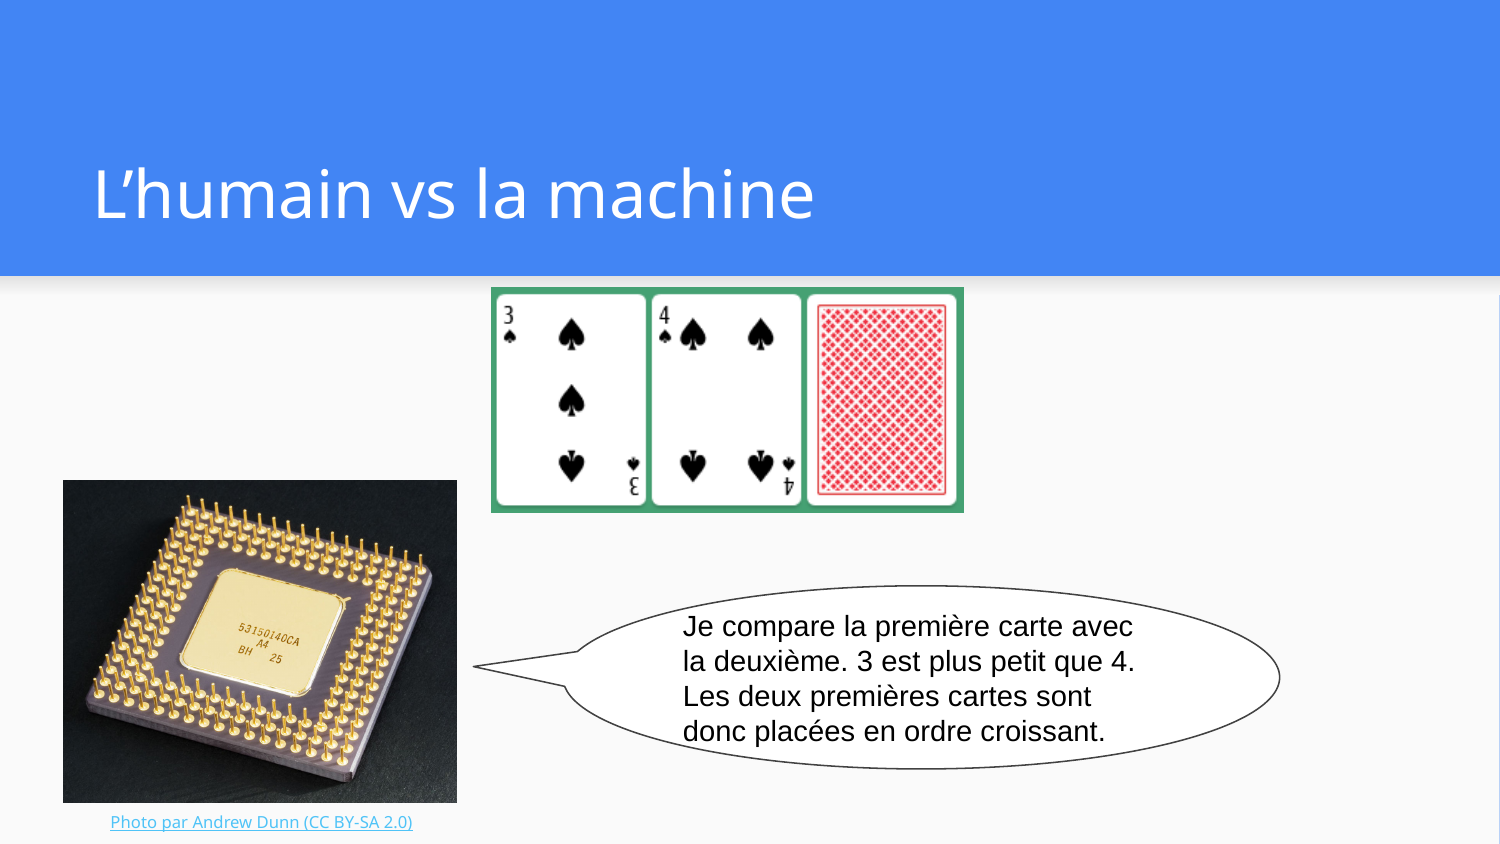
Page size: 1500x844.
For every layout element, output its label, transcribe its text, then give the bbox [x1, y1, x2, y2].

text_box Photo par Andrew Dunn (CC BY-SA 2.0) [66, 796, 457, 832]
text_box Je compare la première carte avec la deuxième. 3 est plus petit que 4. Les deux premières cartes sont donc placées en ordre croissant. [473, 585, 1280, 769]
picture [63, 480, 457, 803]
picture [491, 287, 964, 513]
title L’humain vs la machine [77, 121, 1427, 248]
